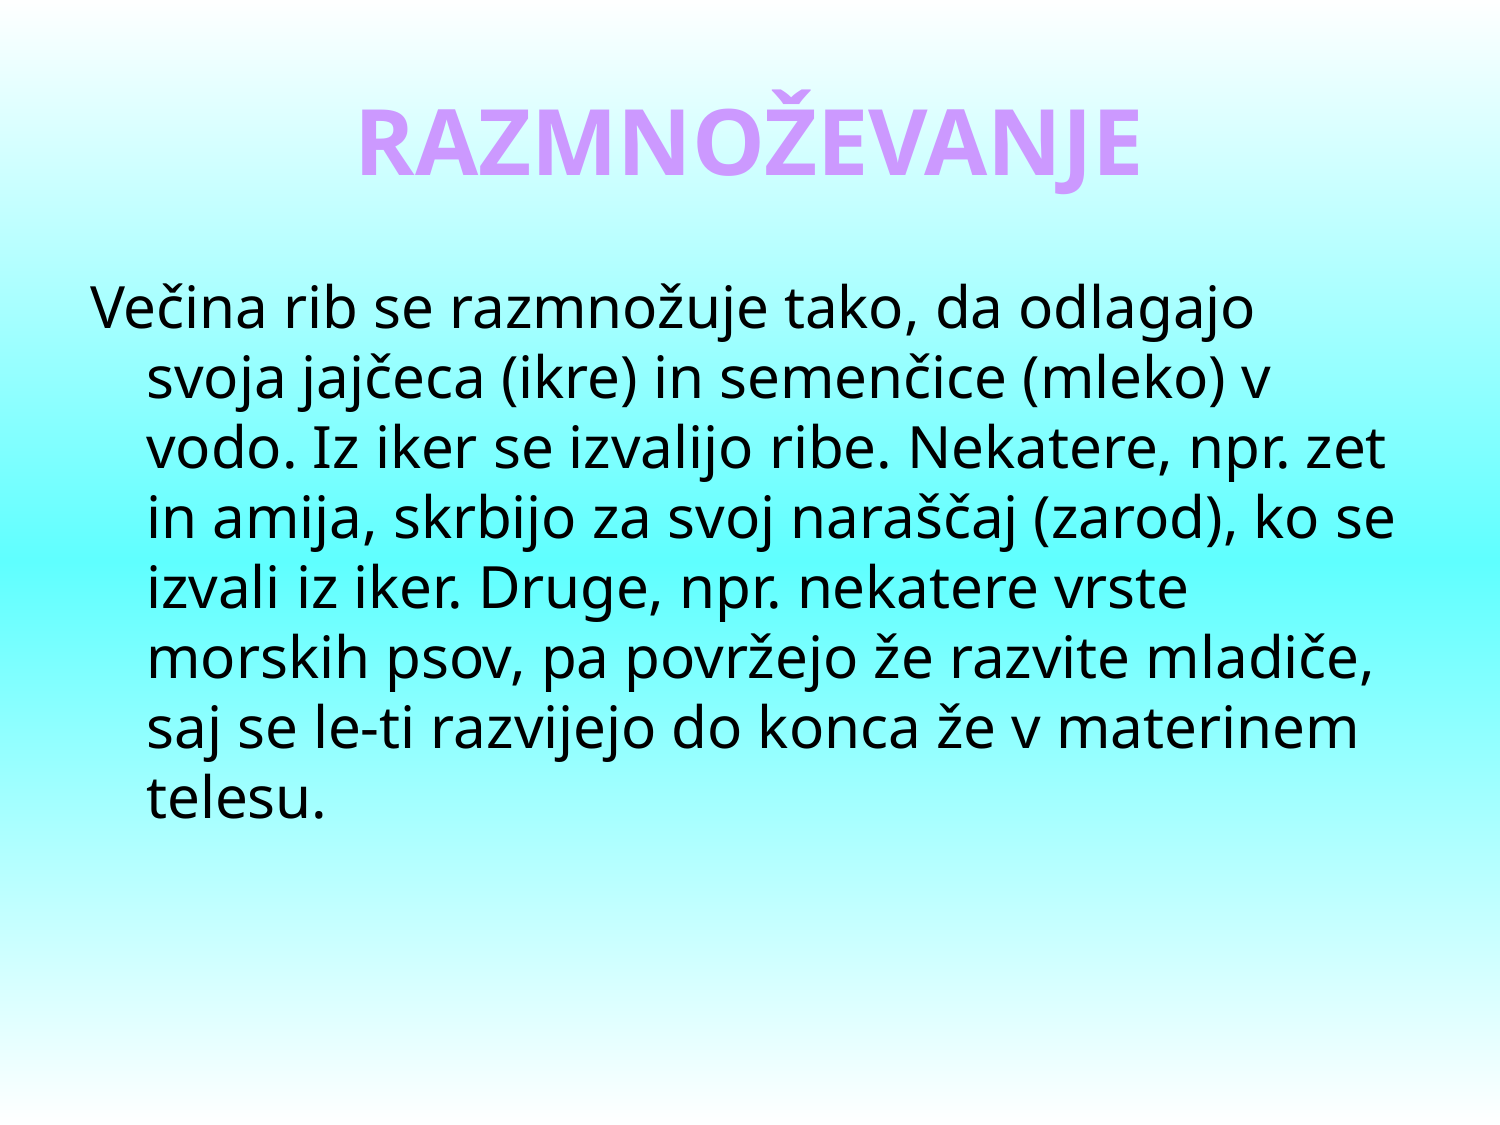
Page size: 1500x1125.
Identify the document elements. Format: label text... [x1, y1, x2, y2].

title RAZMNOŽEVANJE [75, 45, 1425, 233]
list Večina rib se razmnožuje tako, da odlagajo svoja jajčeca (ikre) in semenčice (mleko) v vodo. Iz iker se izvalijo ribe. Nekatere, npr. zet in amija, skrbijo za svoj naraščaj (zarod), ko se izvali iz iker. Druge, npr. nekatere vrste morskih psov, pa povržejo že razvite mladiče, saj se le-ti razvijejo do konca že v materinem telesu. [75, 262, 1425, 1005]
